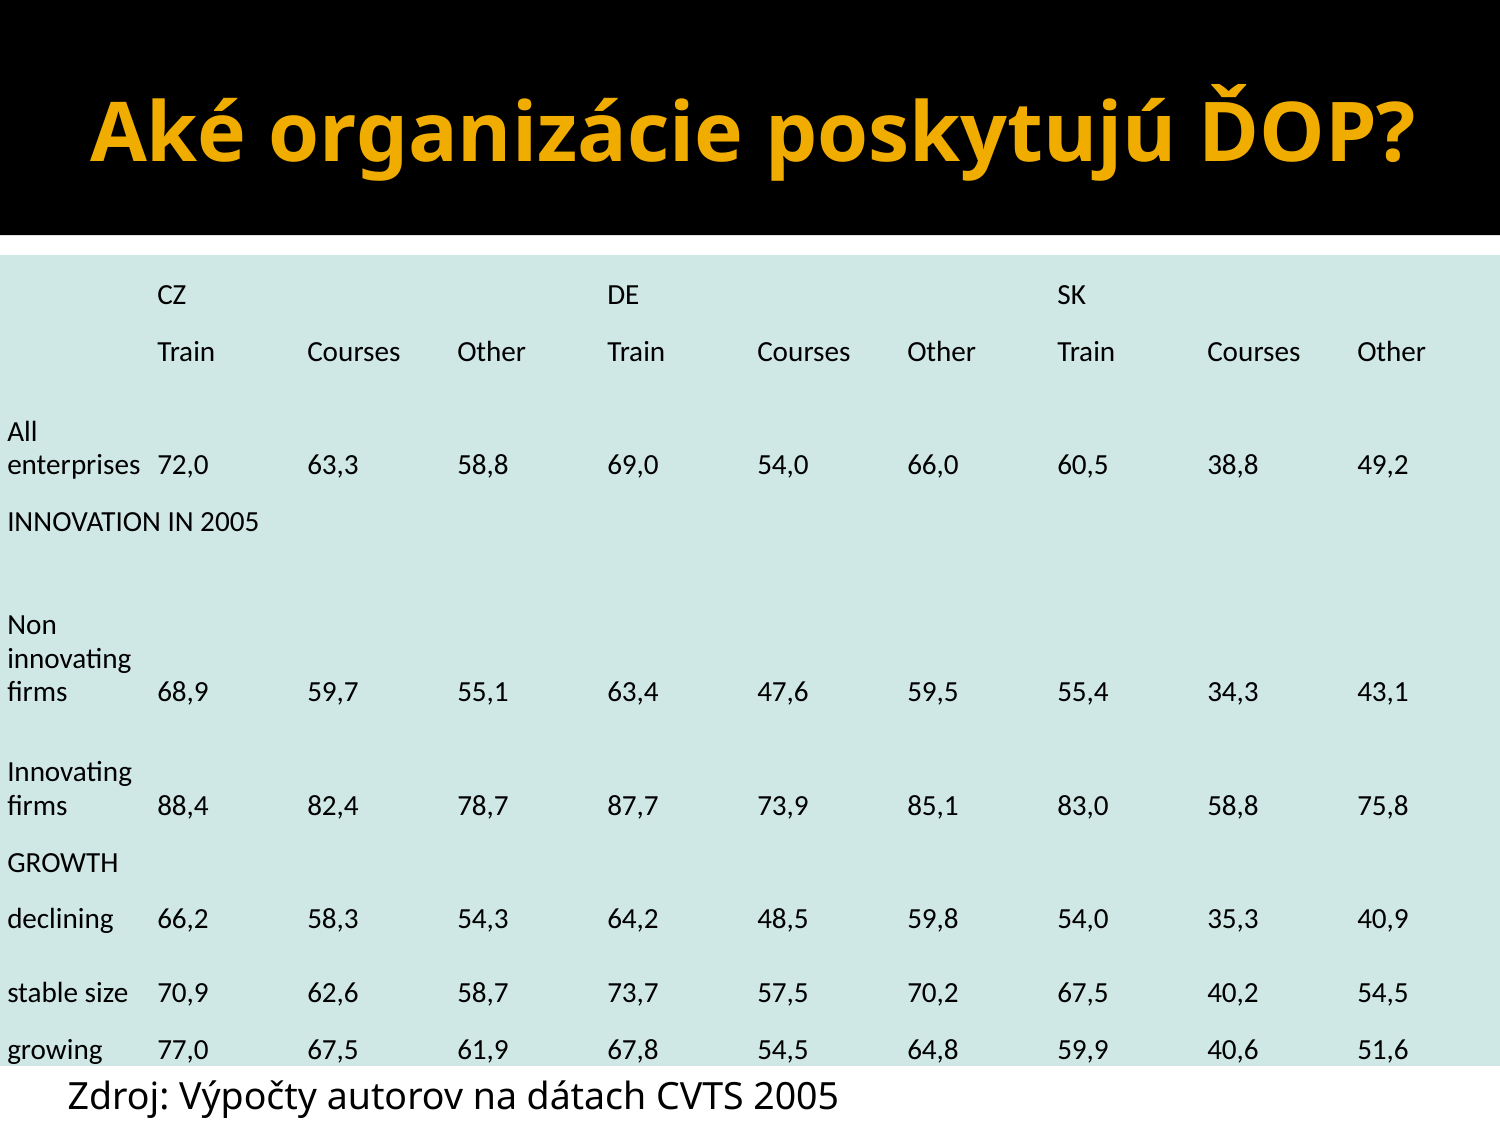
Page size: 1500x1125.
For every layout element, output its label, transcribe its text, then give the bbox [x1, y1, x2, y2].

table_cell 35,3 [1200, 879, 1350, 936]
table_cell 64,2 [600, 879, 750, 936]
table_cell 59,7 [300, 539, 450, 709]
table_cell Other [900, 312, 1050, 369]
table_cell declining [0, 879, 150, 936]
table_cell 40,6 [1200, 1010, 1350, 1066]
text_box Zdroj: Výpočty autorov na dátach CVTS 2005 [53, 1064, 928, 1125]
table_cell 43,1 [1350, 539, 1500, 709]
table_cell 64,8 [900, 1010, 1050, 1066]
table_cell 48,5 [750, 879, 900, 936]
table_cell 75,8 [1350, 709, 1500, 823]
title Aké organizácie poskytujú ĎOP? [75, 25, 1425, 231]
table_cell 34,3 [1200, 539, 1350, 709]
table_cell 54,3 [450, 879, 600, 936]
table_cell 72,0 [150, 369, 300, 482]
table_cell 59,9 [1050, 1010, 1200, 1066]
table_cell Courses [300, 312, 450, 369]
table_cell 77,0 [150, 1010, 300, 1064]
table_cell 47,6 [750, 539, 900, 709]
table_cell 58,8 [1200, 709, 1350, 823]
table_cell Other [1350, 312, 1500, 369]
table_cell 66,0 [900, 369, 1050, 482]
table_cell 82,4 [300, 709, 450, 823]
table_cell 59,8 [900, 879, 1050, 936]
table_cell 67,5 [1050, 936, 1200, 1010]
table_cell GROWTH [0, 823, 1500, 879]
table_cell 62,6 [300, 936, 450, 1010]
table_cell 70,9 [150, 936, 300, 1010]
table_header CZ [150, 255, 600, 312]
table_cell 54,0 [1050, 879, 1200, 936]
table_cell 85,1 [900, 709, 1050, 823]
table_cell stable size [0, 936, 150, 1010]
table_cell Courses [750, 312, 900, 369]
table_cell 38,8 [1200, 369, 1350, 482]
table_cell 55,4 [1050, 539, 1200, 709]
table_cell Courses [1200, 312, 1350, 369]
table_cell Other [450, 312, 600, 369]
table_cell 63,4 [600, 539, 750, 709]
table_cell Non innovating firms [0, 539, 150, 709]
table_cell 49,2 [1350, 369, 1500, 482]
table_cell 73,9 [750, 709, 900, 823]
table_cell Train [150, 312, 300, 369]
table_cell 40,9 [1350, 879, 1500, 936]
table_header SK [1050, 255, 1500, 312]
table_cell 73,7 [600, 936, 750, 1010]
table_cell 68,9 [150, 539, 300, 709]
table_cell All enterprises [0, 369, 150, 482]
table_header DE [600, 255, 1050, 312]
table_cell 66,2 [150, 879, 300, 936]
table_cell 54,0 [750, 369, 900, 482]
table_cell 58,8 [450, 369, 600, 482]
table_cell 54,5 [750, 1010, 900, 1064]
table_cell 88,4 [150, 709, 300, 823]
table_cell 54,5 [1350, 936, 1500, 1010]
table_cell Innovating firms [0, 709, 150, 823]
table_cell 51,6 [1350, 1010, 1500, 1066]
table_cell 59,5 [900, 539, 1050, 709]
table_cell 83,0 [1050, 709, 1200, 823]
table_cell 58,7 [450, 936, 600, 1010]
table_cell 57,5 [750, 936, 900, 1010]
table_cell 67,8 [600, 1010, 750, 1064]
table_cell Train [1050, 312, 1200, 369]
table_cell 58,3 [300, 879, 450, 936]
table_cell 60,5 [1050, 369, 1200, 482]
table_cell 55,1 [450, 539, 600, 709]
table_cell 61,9 [450, 1010, 600, 1064]
table_cell 40,2 [1200, 936, 1350, 1010]
table_header [0, 255, 150, 312]
table_cell 70,2 [900, 936, 1050, 1010]
table_cell 87,7 [600, 709, 750, 823]
table_cell growing [0, 1010, 150, 1066]
table_cell 69,0 [600, 369, 750, 482]
table_cell 78,7 [450, 709, 600, 823]
table_cell 67,5 [300, 1010, 450, 1064]
table_cell Train [600, 312, 750, 369]
table_cell INNOVATION IN 2005 [0, 482, 1500, 539]
table_cell 63,3 [300, 369, 450, 482]
table_cell [0, 312, 150, 369]
